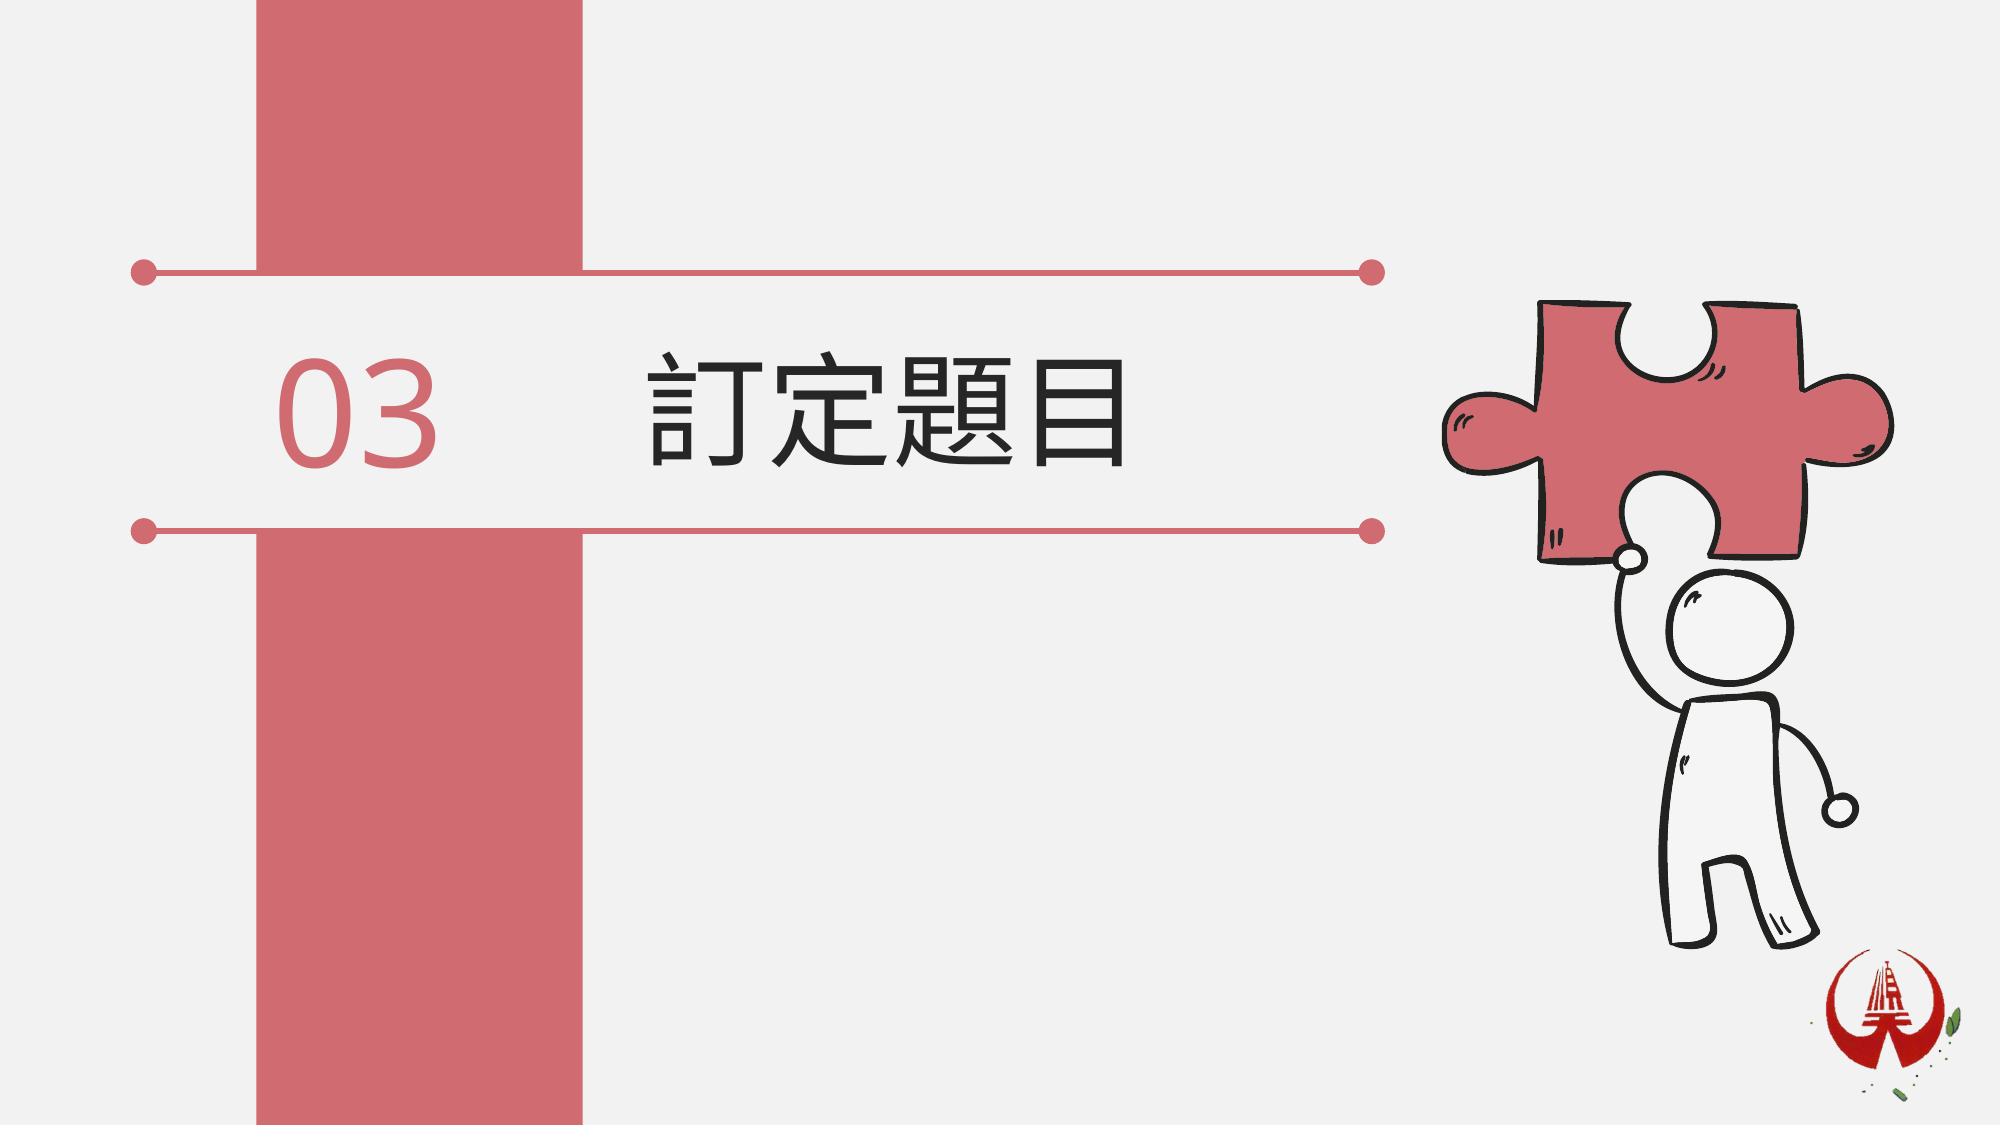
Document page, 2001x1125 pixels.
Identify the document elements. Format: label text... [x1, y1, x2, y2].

text_box [256, 529, 583, 1125]
text_box 訂定題目 [627, 325, 1158, 491]
text_box [130, 259, 158, 286]
picture [1441, 300, 1967, 1109]
text_box 03 [258, 309, 460, 506]
text_box [1358, 259, 1385, 286]
text_box [256, 0, 583, 271]
text_box [130, 518, 158, 545]
text_box [1358, 518, 1385, 545]
